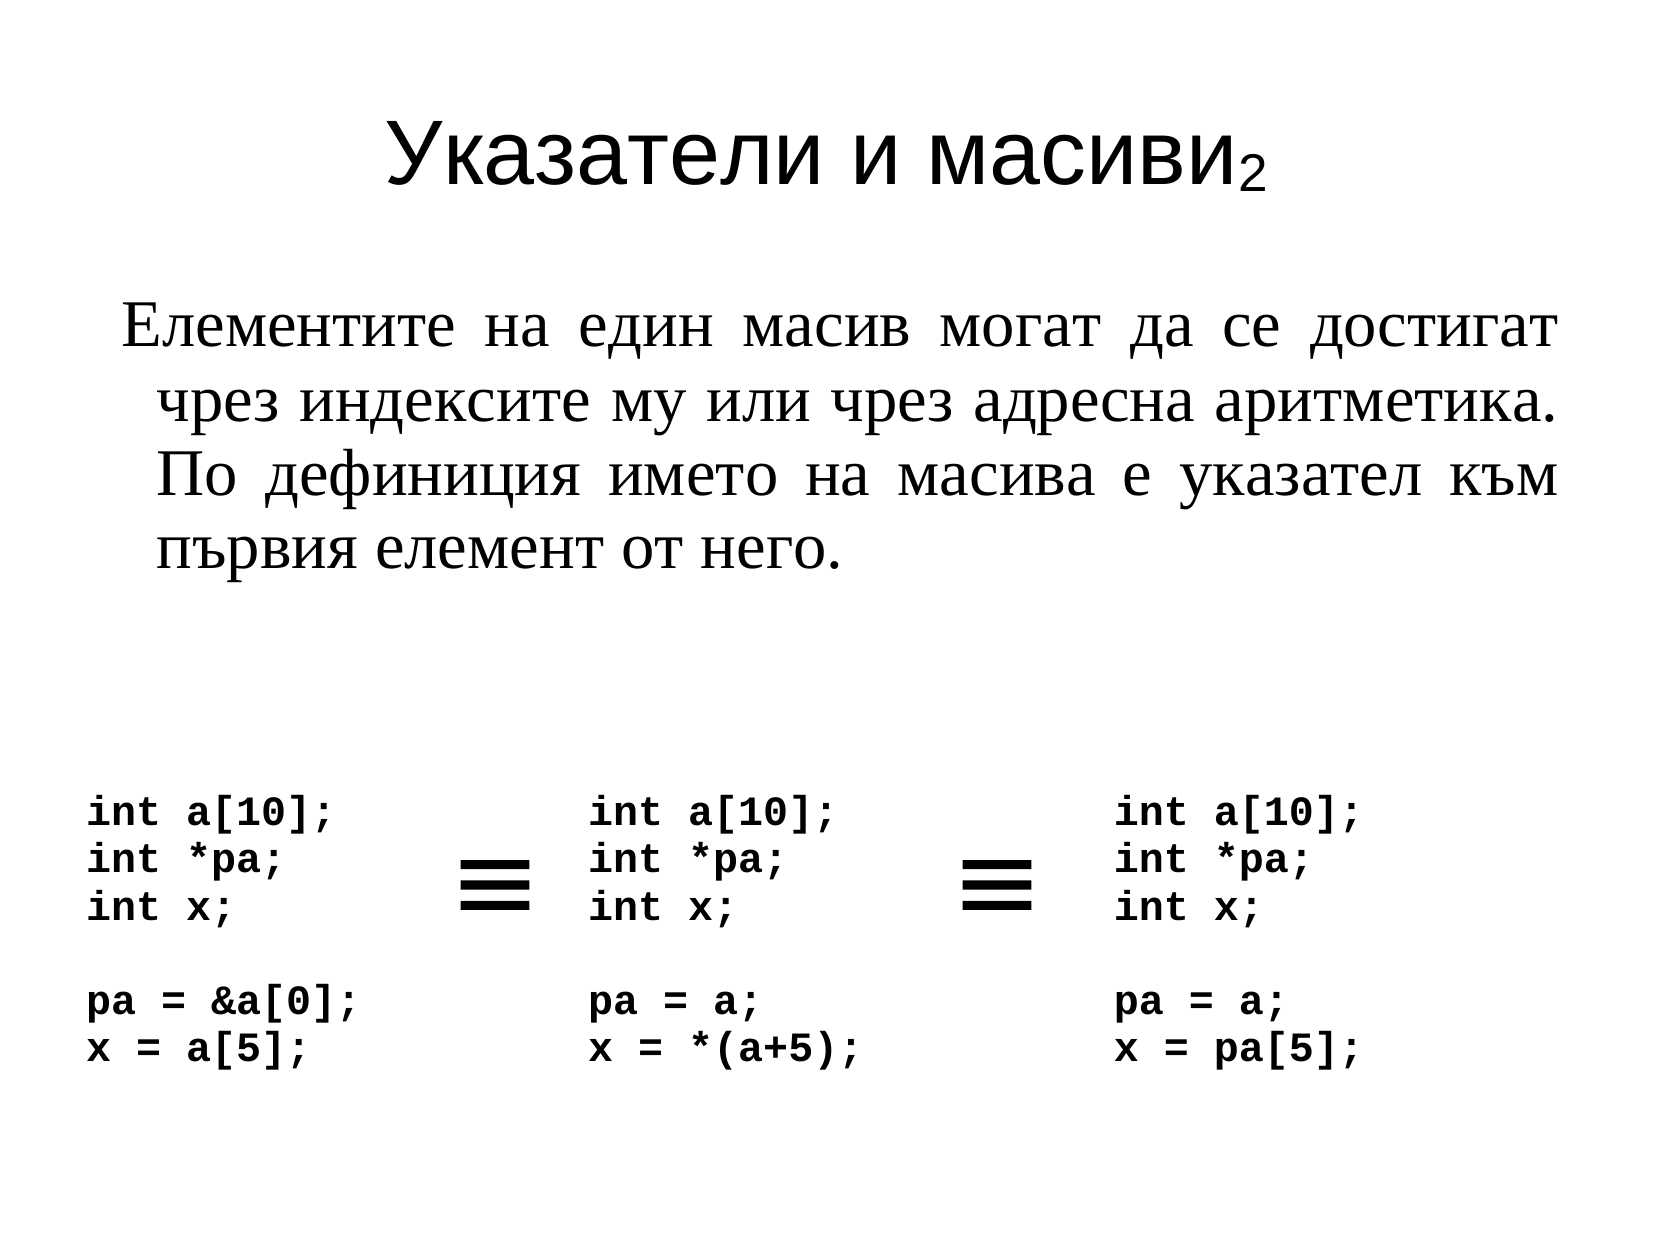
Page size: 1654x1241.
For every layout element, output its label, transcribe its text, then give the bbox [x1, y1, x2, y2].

text_box int a[10]; int *pa; int x; pa = a; x = *(a+5); [573, 783, 1098, 1086]
text_box int a[10]; int *pa; int x; pa = a; x = pa[5]; [1098, 783, 1433, 1086]
text_box  [435, 832, 585, 985]
title Указатели и масиви2 [82, 49, 1571, 257]
text_box int a[10]; int *pa; int x; pa = &a[0]; x = a[5]; [71, 783, 573, 1086]
text_box  [937, 832, 1087, 985]
subtitle Елементите на един масив могат да се достигат чрез индексите му или чрез адресна аритметика. По дефиниция името на масива е указател към първия елемент от него. [121, 205, 1561, 666]
